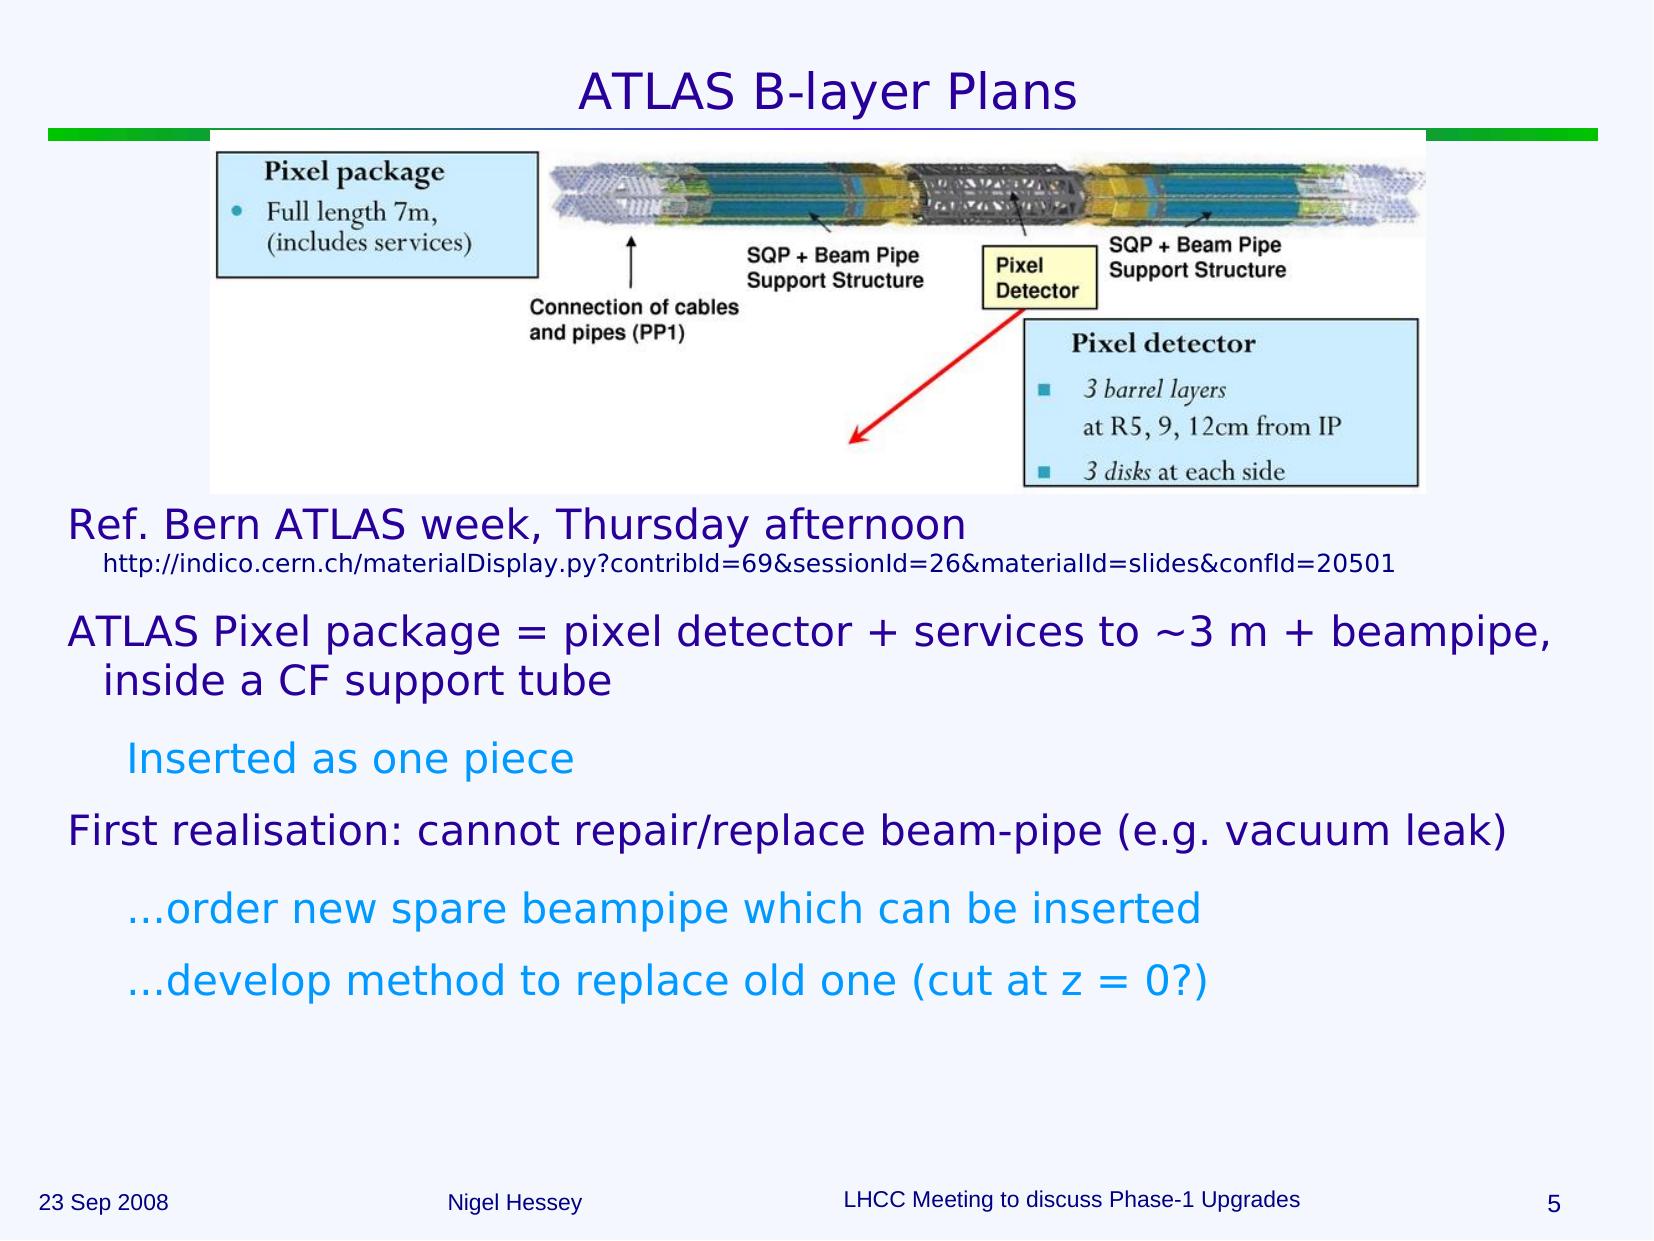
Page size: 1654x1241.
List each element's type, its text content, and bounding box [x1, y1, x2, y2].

picture [1563, 128, 1598, 141]
picture [210, 130, 1426, 494]
list Ref. Bern ATLAS week, Thursday afternoon http://indico.cern.ch/materialDisplay.py?contribId=69&sessionId=26&materialId=slides&confId=20501 ATLAS Pixel package = pixel detector + services to ~3 m + beampipe, inside a CF support tube Inserted as one piece First realisation: cannot repair/replace beam-pipe (e.g. vacuum leak) ...order new spare beampipe which can be inserted ...develop method to replace old one (cut at z = 0?) [49, 500, 1614, 1127]
picture [48, 128, 95, 141]
title ATLAS B-layer Plans [95, 37, 1563, 146]
